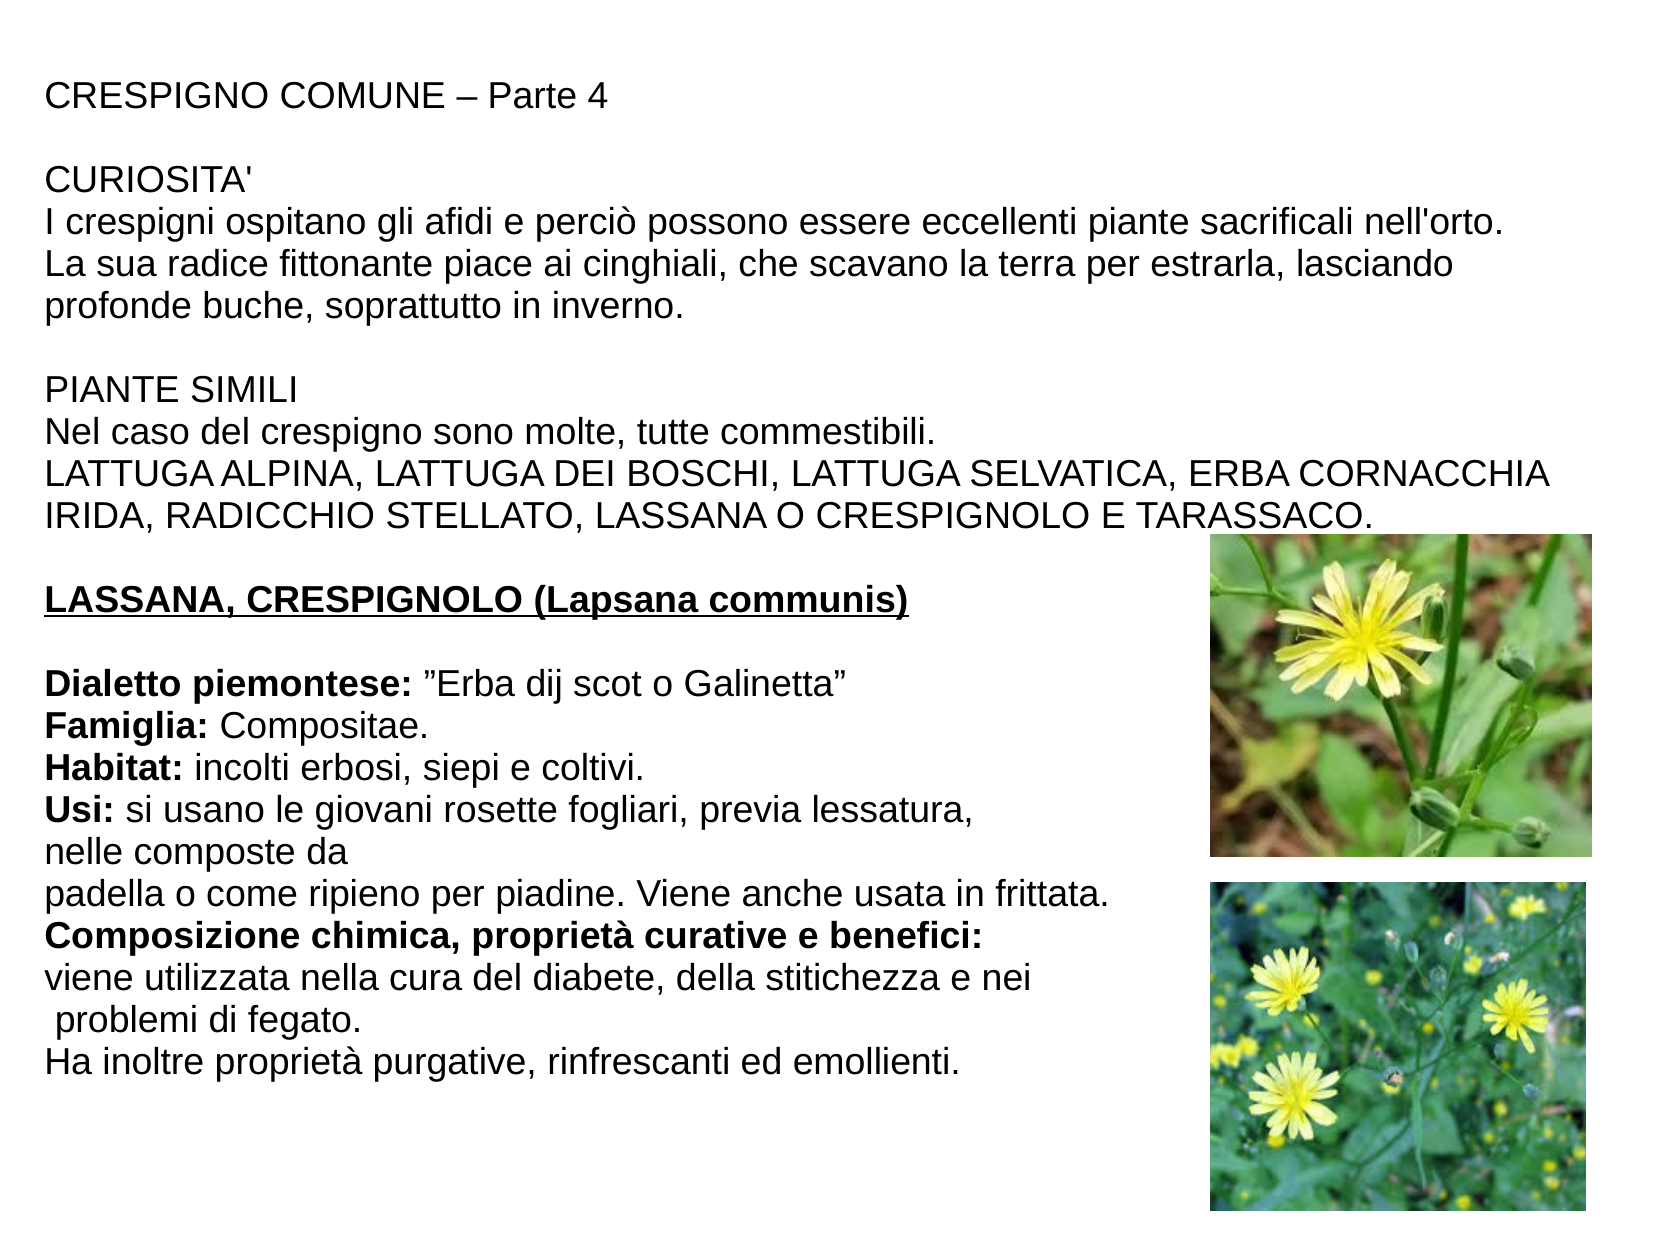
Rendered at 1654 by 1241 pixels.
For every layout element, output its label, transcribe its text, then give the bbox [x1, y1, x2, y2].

picture [1210, 534, 1592, 857]
picture [1210, 882, 1586, 1211]
text_box CRESPIGNO COMUNE – Parte 4 CURIOSITA' I crespigni ospitano gli afidi e perciò possono essere eccellenti piante sacrificali nell'orto. La sua radice fittonante piace ai cinghiali, che scavano la terra per estrarla, lasciando profonde buche, soprattutto in inverno. PIANTE SIMILI Nel caso del crespigno sono molte, tutte commestibili. LATTUGA ALPINA, LATTUGA DEI BOSCHI, LATTUGA SELVATICA, ERBA CORNACCHIA IRIDA, RADICCHIO STELLATO, LASSANA O CRESPIGNOLO E TARASSACO. LASSANA, CRESPIGNOLO (Lapsana communis) Dialetto piemontese: ”Erba dij scot o Galinetta” Famiglia: Compositae. Habitat: incolti erbosi, siepi e coltivi. Usi: si usano le giovani rosette fogliari, previa lessatura, nelle composte da padella o come ripieno per piadine. Viene anche usata in frittata. Composizione chimica, proprietà curative e benefici: viene utilizzata nella cura del diabete, della stitichezza e nei problemi di fegato. Ha inoltre proprietà purgative, rinfrescanti ed emollienti. [29, 67, 1565, 1225]
